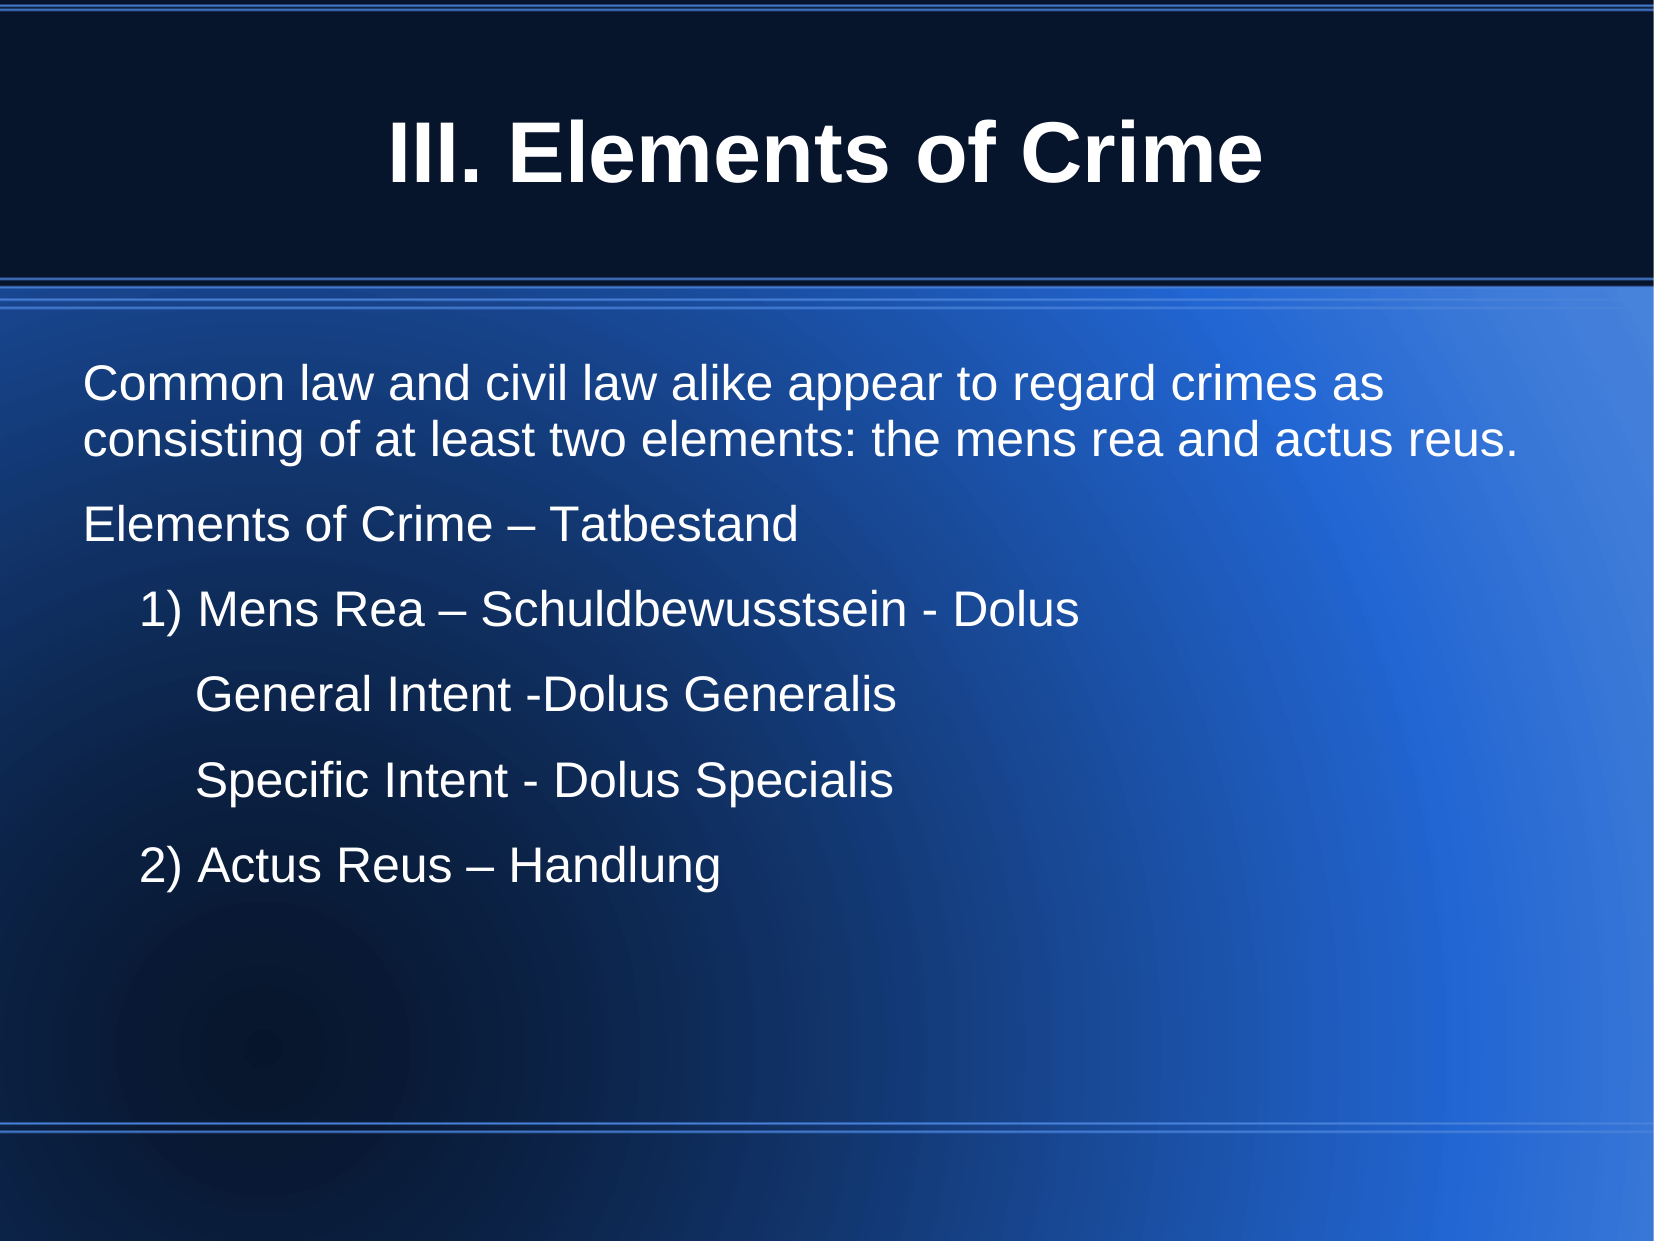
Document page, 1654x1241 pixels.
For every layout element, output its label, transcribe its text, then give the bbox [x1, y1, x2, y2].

list Common law and civil law alike appear to regard crimes as consisting of at least two elements: the mens rea and actus reus. Elements of Crime – Tatbestand 1) Mens Rea – Schuldbewusstsein - Dolus General Intent -Dolus Generalis Specific Intent - Dolus Specialis 2) Actus Reus – Handlung [82, 355, 1571, 1058]
picture [0, 0, 1654, 1241]
title III. Elements of Crime [82, 49, 1571, 257]
